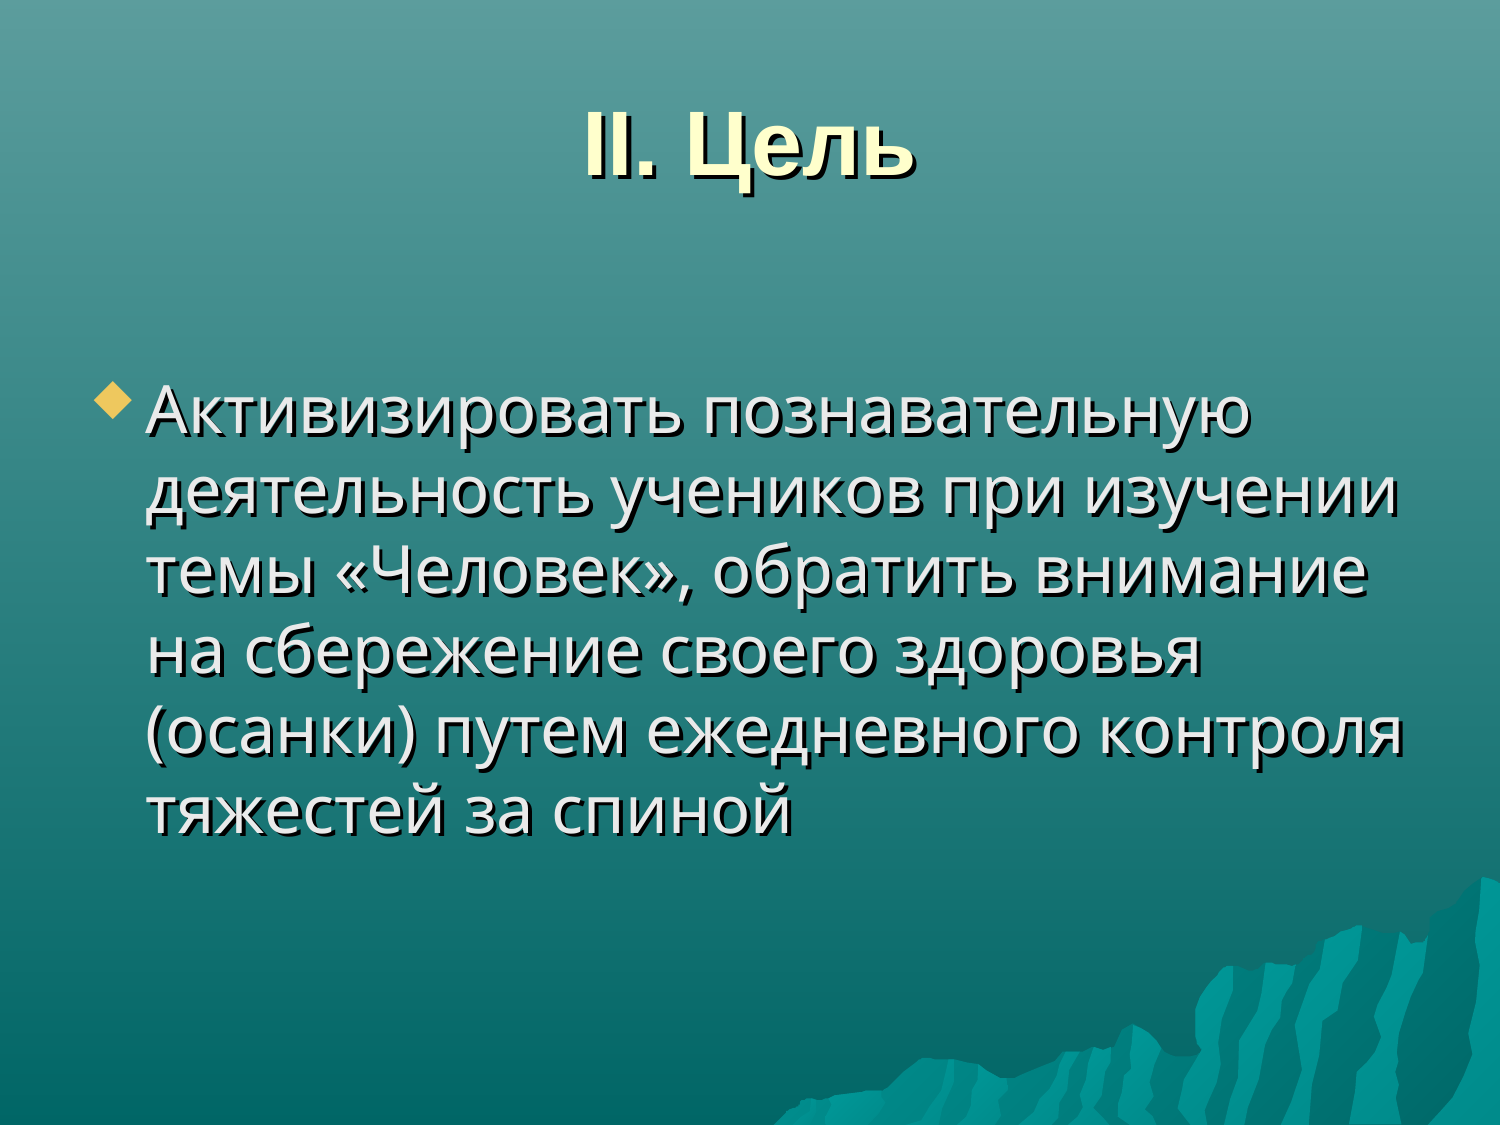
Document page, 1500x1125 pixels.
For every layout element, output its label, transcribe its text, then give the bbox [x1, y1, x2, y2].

list Активизировать познавательную деятельность учеников при изучении темы «Человек», обратить внимание на сбережение своего здоровья (осанки) путем ежедневного контроля тяжестей за спиной [75, 262, 1426, 1006]
title II. Цель [75, 45, 1426, 233]
